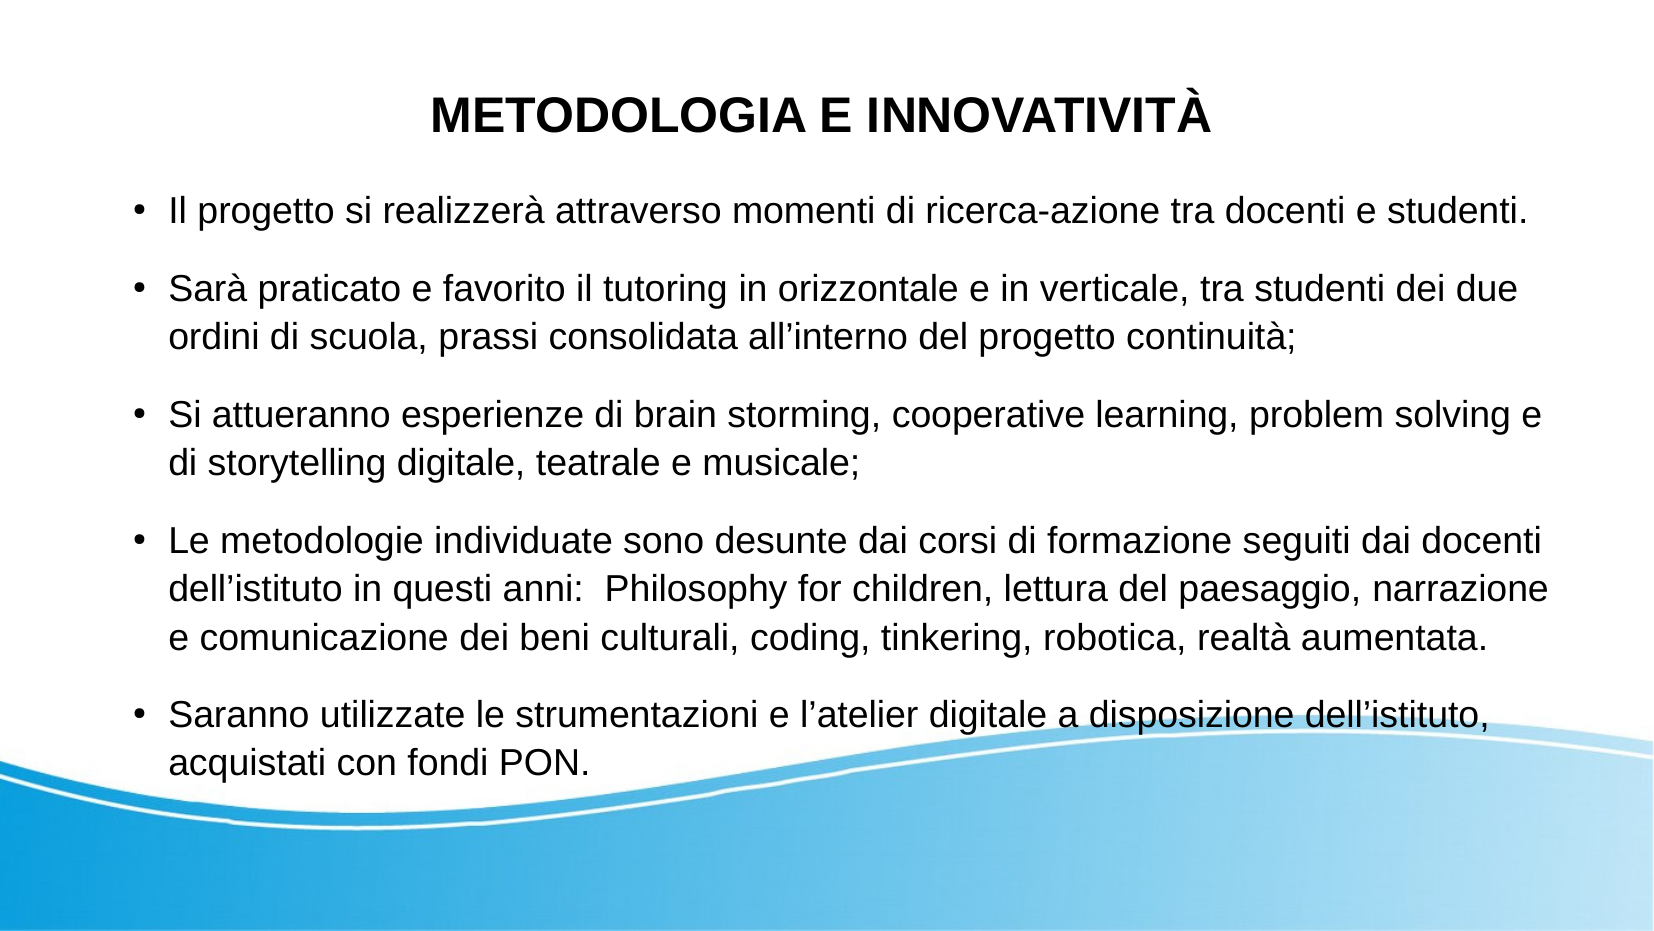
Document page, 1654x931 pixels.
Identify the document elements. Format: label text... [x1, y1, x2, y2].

picture [0, 714, 1654, 931]
title METODOLOGIA E INNOVATIVITÀ [77, 37, 1566, 194]
text_box Il progetto si realizzerà attraverso momenti di ricerca-azione tra docenti e studenti. Sarà praticato e favorito il tutoring in orizzontale e in verticale, tra studenti dei due ordini di scuola, prassi consolidata all’interno del progetto continuità; Si attueranno esperienze di brain storming, cooperative learning, problem solving e di storytelling digitale, teatrale e musicale; Le metodologie individuate sono desunte dai corsi di formazione seguiti dai docenti dell’istituto in questi anni: Philosophy for children, lettura del paesaggio, narrazione e comunicazione dei beni culturali, coding, tinkering, robotica, realtà aumentata. Saranno utilizzate le strumentazioni e l’atelier digitale a disposizione dell’istituto, acquistati con fondi PON. [118, 175, 1571, 792]
